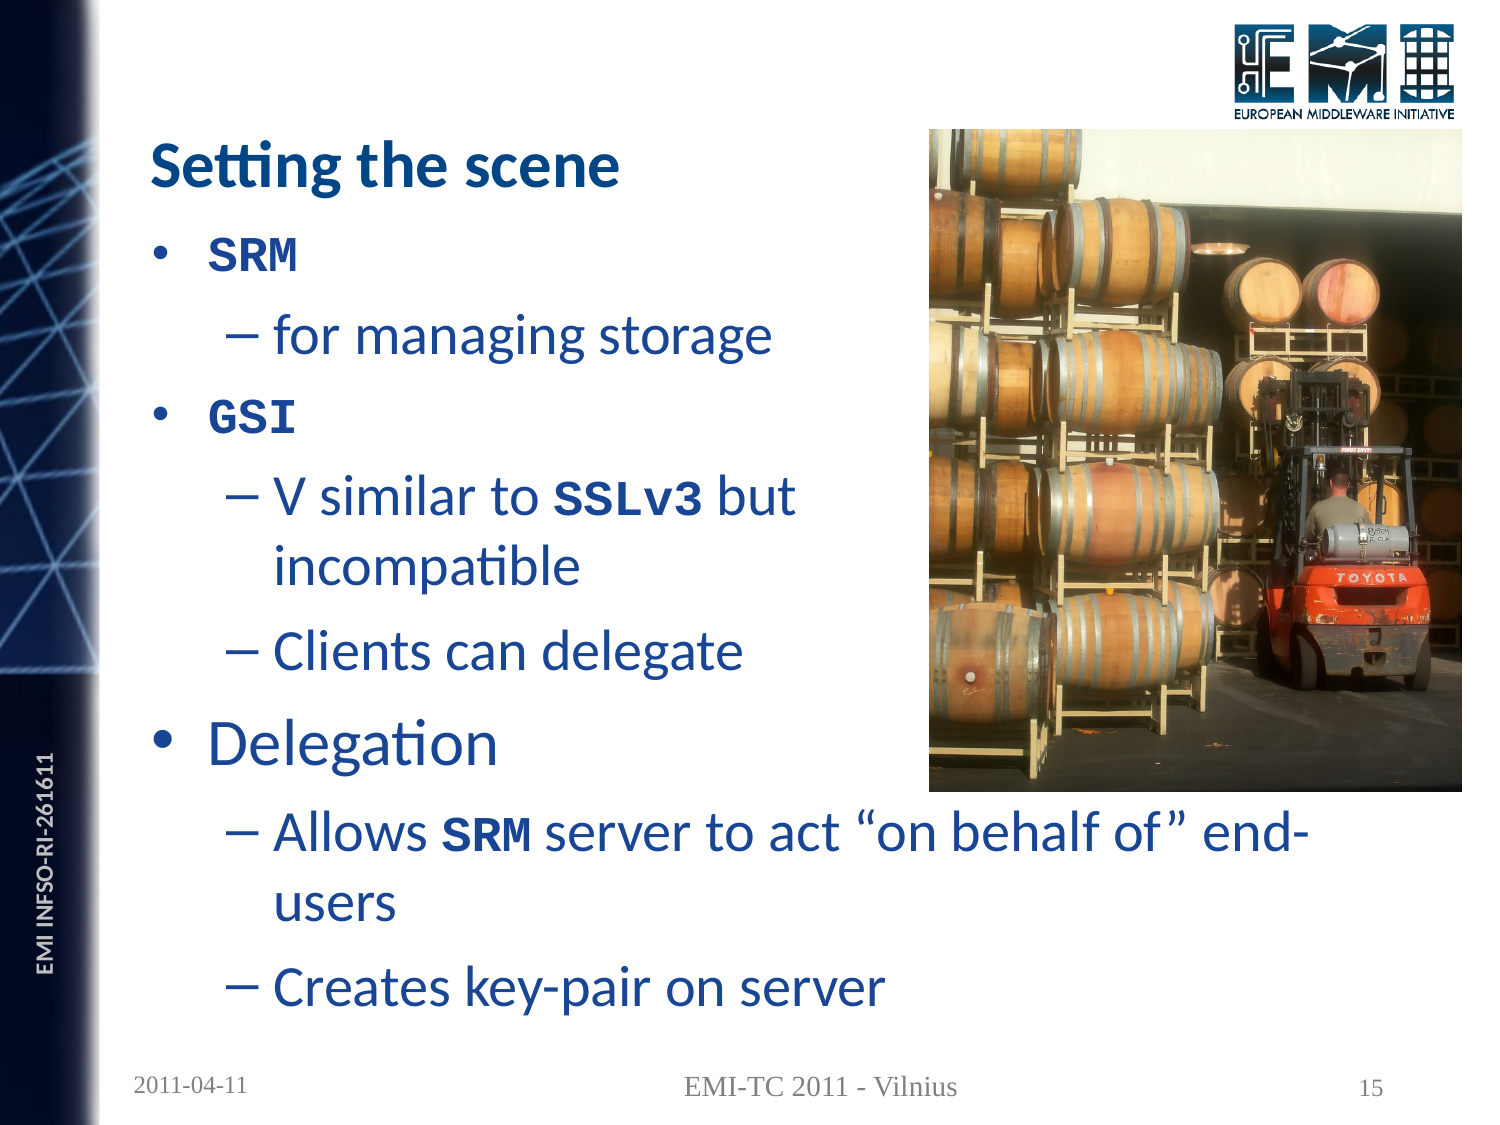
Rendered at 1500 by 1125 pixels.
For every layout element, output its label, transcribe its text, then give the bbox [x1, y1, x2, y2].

picture [1185, 8, 1500, 115]
title Setting the scene [150, 115, 1500, 207]
picture [929, 129, 1462, 792]
picture [0, 0, 111, 1125]
list SRM for managing storage GSI V similar to SSLv3 but incompatible Clients can delegate Delegation Allows SRM server to act “on behalf of” end-users Creates key-pair on server [151, 221, 1388, 1063]
